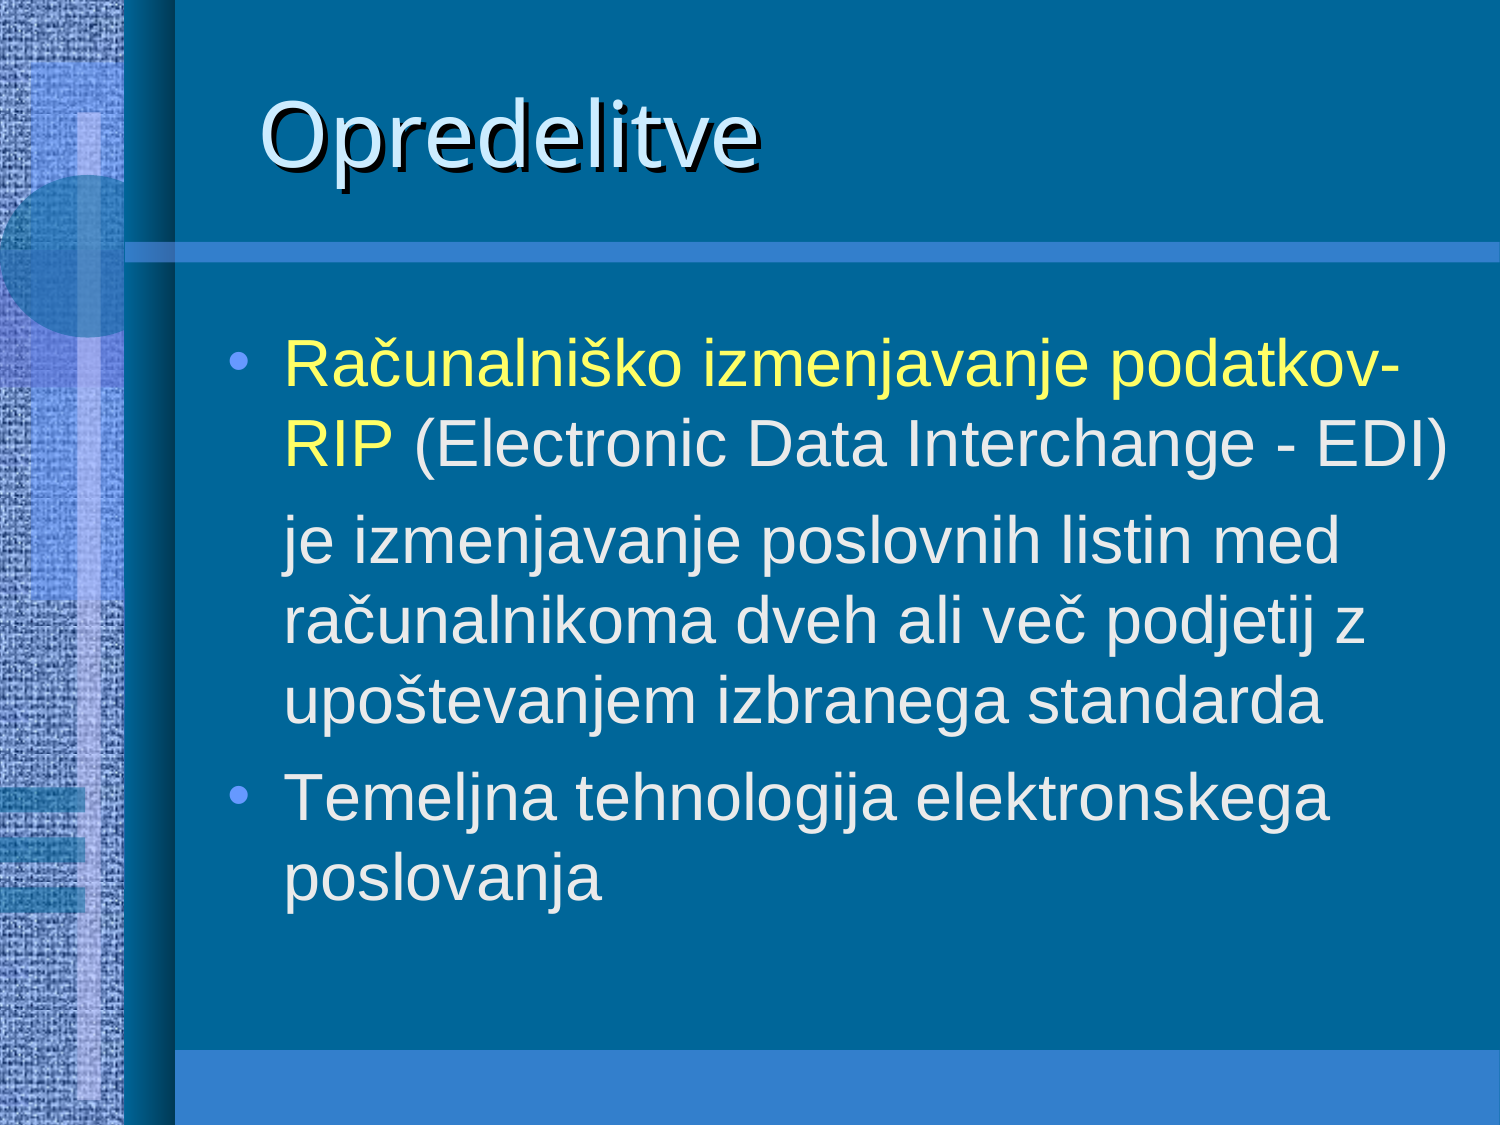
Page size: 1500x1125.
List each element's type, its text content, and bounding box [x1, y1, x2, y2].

picture [0, 388, 124, 1125]
title Opredelitve [187, 37, 833, 225]
list Računalniško izmenjavanje podatkov- RIP (Electronic Data Interchange - EDI) je izmenjavanje poslovnih listin med računalnikoma dveh ali več podjetij z upoštevanjem izbranega standarda Temeljna tehnologija elektronskega poslovanja [212, 312, 1488, 988]
picture [0, 0, 123, 249]
